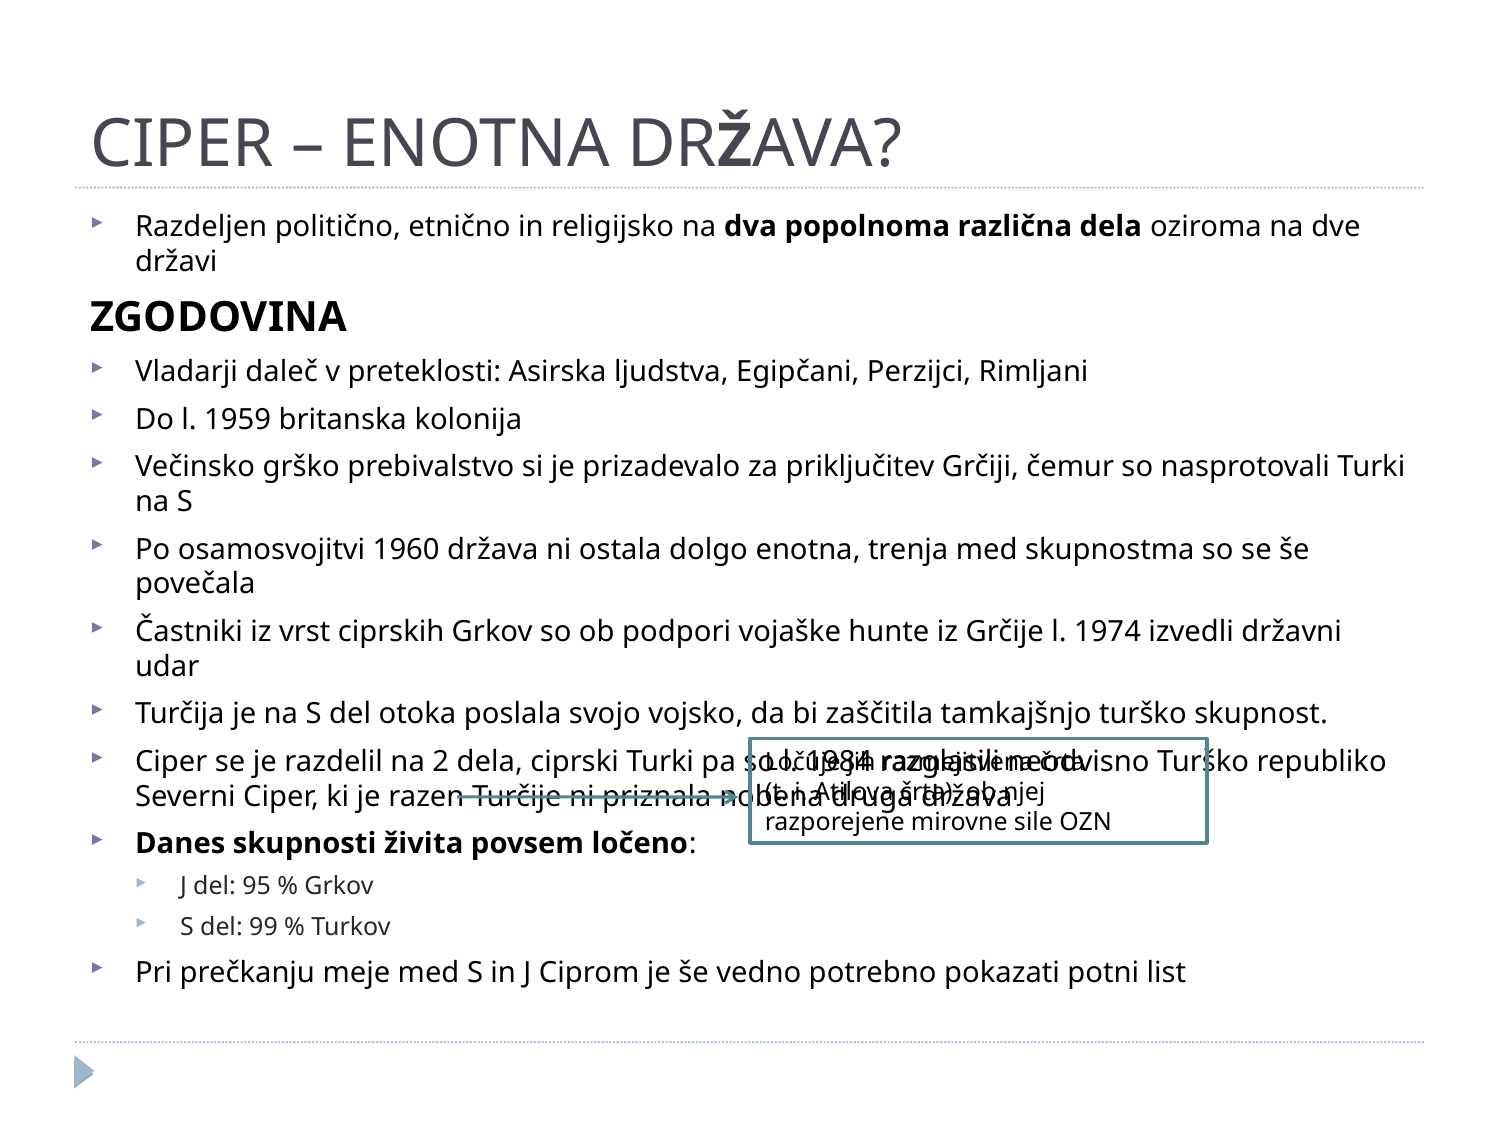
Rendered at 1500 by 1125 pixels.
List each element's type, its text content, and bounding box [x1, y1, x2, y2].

text_box Ločuje jih razmejitvena črta (t. i. Atilova črta), ob njej razporejene mirovne sile OZN [750, 738, 1207, 843]
list Razdeljen politično, etnično in religijsko na dva popolnoma različna dela oziroma na dve državi ZGODOVINA Vladarji daleč v preteklosti: Asirska ljudstva, Egipčani, Perzijci, Rimljani Do l. 1959 britanska kolonija Večinsko grško prebivalstvo si je prizadevalo za priključitev Grčiji, čemur so nasprotovali Turki na S Po osamosvojitvi 1960 država ni ostala dolgo enotna, trenja med skupnostma so se še povečala Častniki iz vrst ciprskih Grkov so ob podpori vojaške hunte iz Grčije l. 1974 izvedli državni udar Turčija je na S del otoka poslala svojo vojsko, da bi zaščitila tamkajšnjo turško skupnost. Ciper se je razdelil na 2 dela, ciprski Turki pa so l. 1984 razglasili neodvisno Turško republiko Severni Ciper, ki je razen Turčije ni priznala nobena druga država Danes skupnosti živita povsem ločeno: J del: 95 % Grkov S del: 99 % Turkov Pri prečkanju meje med S in J Ciprom je še vedno potrebno pokazati potni list [75, 200, 1425, 1010]
title CIPER – ENOTNA DRŽAVA? [75, 24, 1425, 188]
